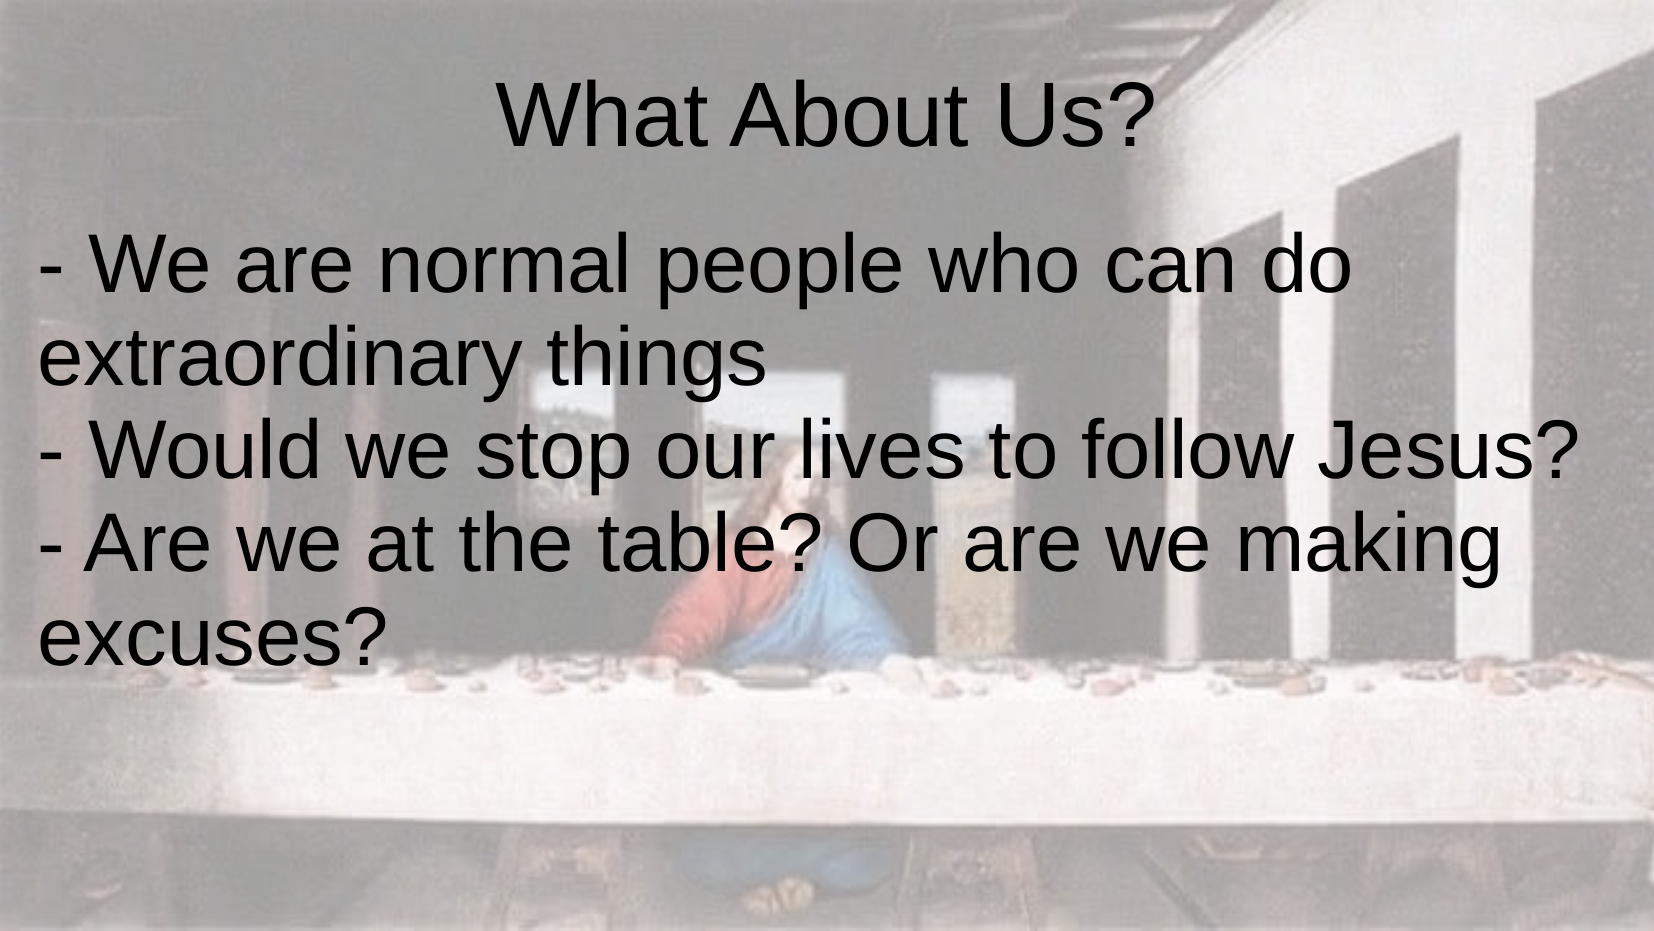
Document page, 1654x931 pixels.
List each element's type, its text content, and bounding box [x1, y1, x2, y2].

picture [0, 0, 1654, 931]
title What About Us? [82, 37, 1571, 193]
subtitle - We are normal people who can do extraordinary things - Would we stop our lives to follow Jesus? - Are we at the table? Or are we making excuses? [37, 217, 1613, 863]
